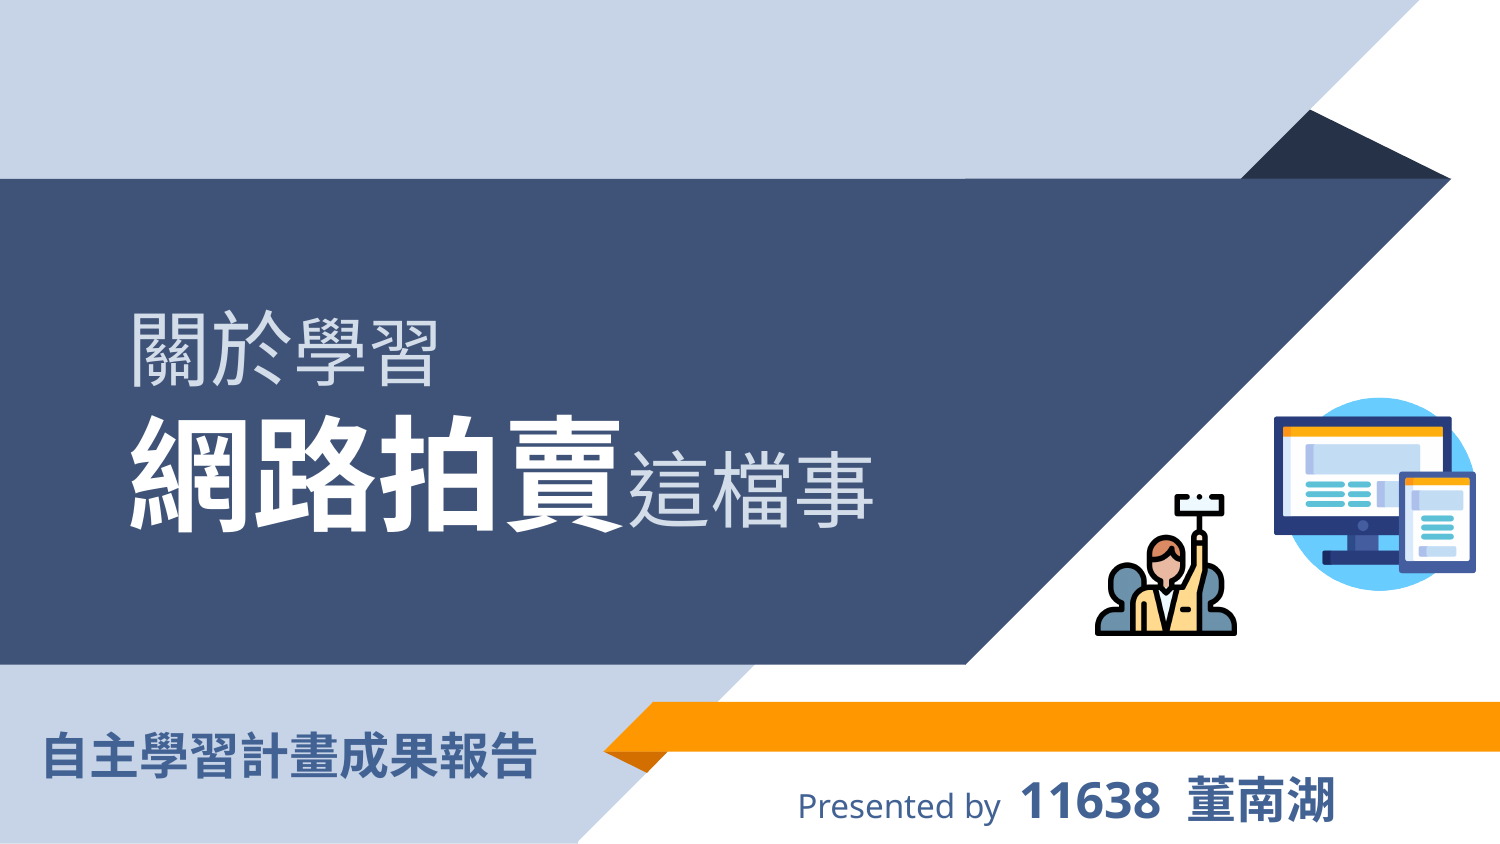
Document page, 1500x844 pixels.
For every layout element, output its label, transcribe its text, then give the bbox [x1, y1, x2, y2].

title 關於學習 網路拍賣這檔事 [112, 178, 1078, 665]
picture [1274, 393, 1476, 595]
text_box 自主學習計畫成果報告 [24, 635, 585, 844]
text_box Presented by 11638 董南湖 [782, 768, 1500, 828]
picture [1095, 494, 1237, 636]
